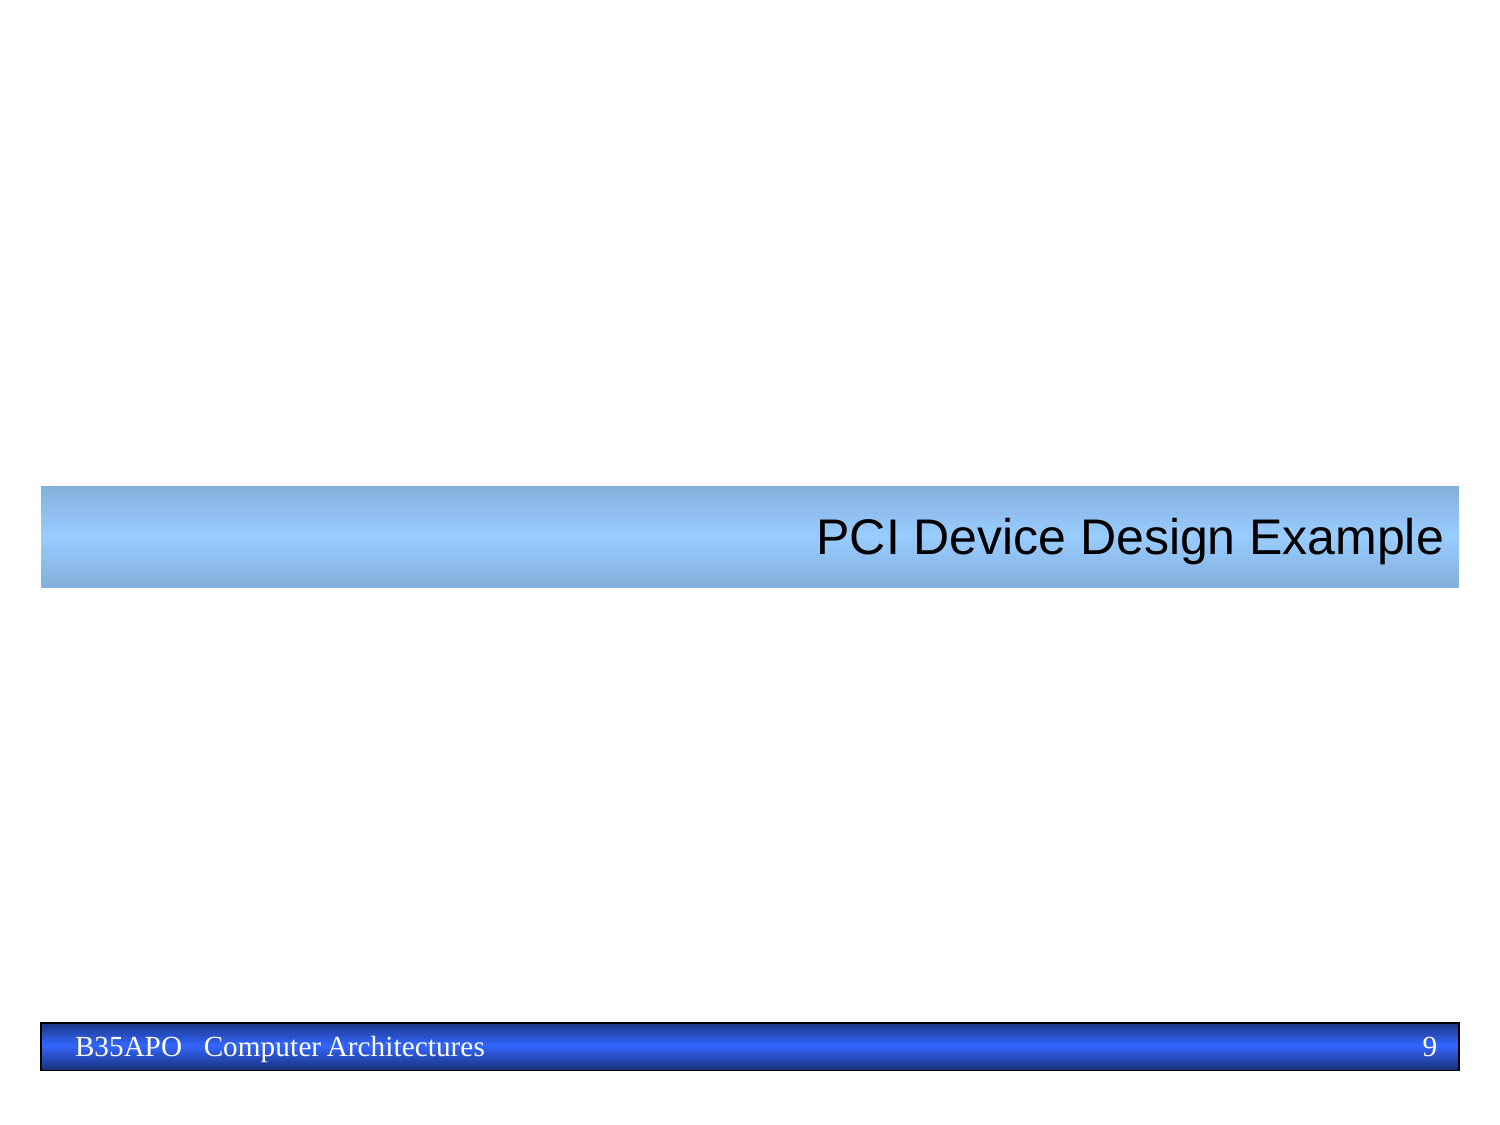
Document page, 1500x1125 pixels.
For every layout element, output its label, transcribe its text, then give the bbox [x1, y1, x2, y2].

title PCI Device Design Example [41, 486, 1459, 588]
